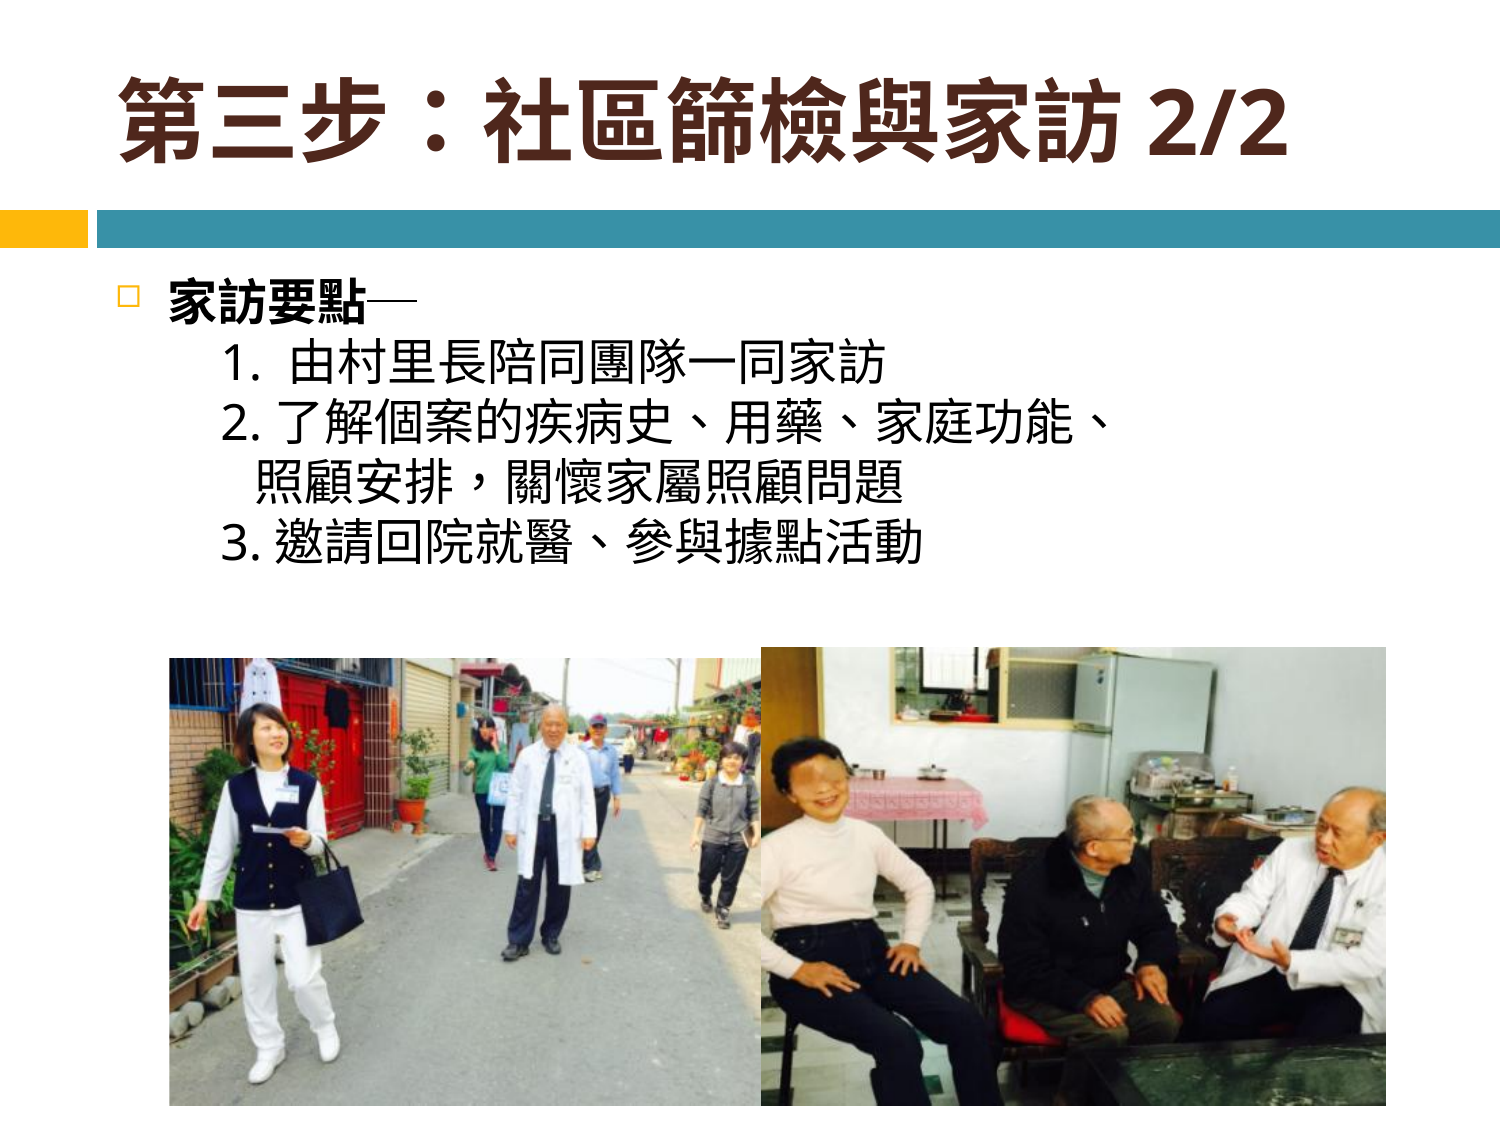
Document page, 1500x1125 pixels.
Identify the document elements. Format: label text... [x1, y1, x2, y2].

title 第三步：社區篩檢與家訪2/2 [100, 37, 1438, 201]
list 家訪要點─ 1. 由村里長陪同團隊一同家訪 2.了解個案的疾病史、用藥、家庭功能、 照顧安排，關懷家屬照顧問題 3.邀請回院就醫、參與據點活動 [100, 262, 1438, 1125]
picture [169, 648, 1386, 1106]
